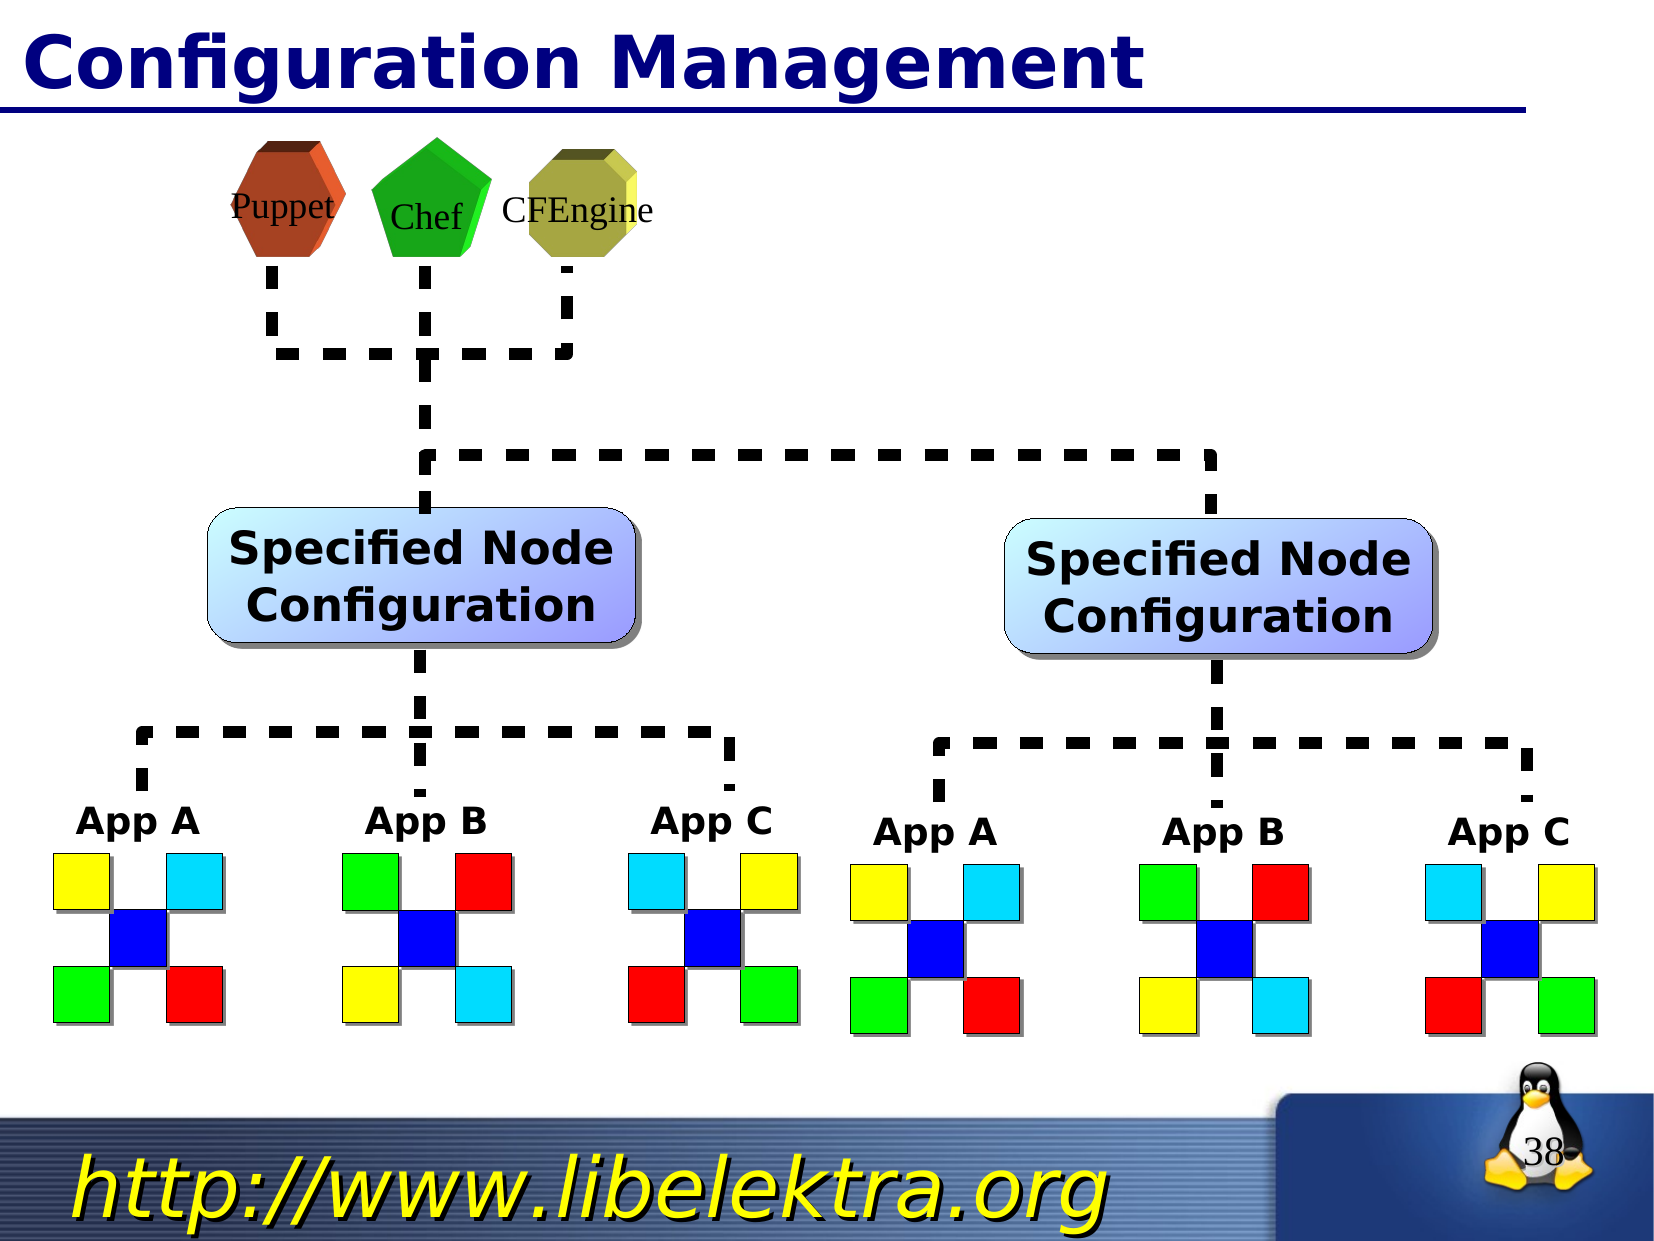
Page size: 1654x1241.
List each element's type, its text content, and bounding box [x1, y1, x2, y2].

text_box App C [650, 797, 774, 841]
text_box [850, 864, 1020, 1034]
text_box App A [872, 807, 998, 852]
text_box App C [1447, 807, 1571, 852]
text_box <Foliennummer> [1272, 1122, 1566, 1178]
picture [0, 1061, 1654, 1241]
text_box CFEngine [629, 177, 636, 221]
text_box App A [75, 797, 201, 841]
text_box [628, 853, 798, 1023]
text_box Configuration Management [22, 14, 1611, 111]
text_box Specified Node Configuration [1004, 518, 1433, 654]
text_box App B [364, 797, 489, 841]
text_box [1425, 864, 1595, 1034]
text_box App B [1161, 807, 1286, 852]
text_box [1139, 864, 1309, 1034]
text_box [53, 853, 223, 1023]
text_box [342, 853, 512, 1023]
text_box Specified Node Configuration [207, 507, 636, 643]
